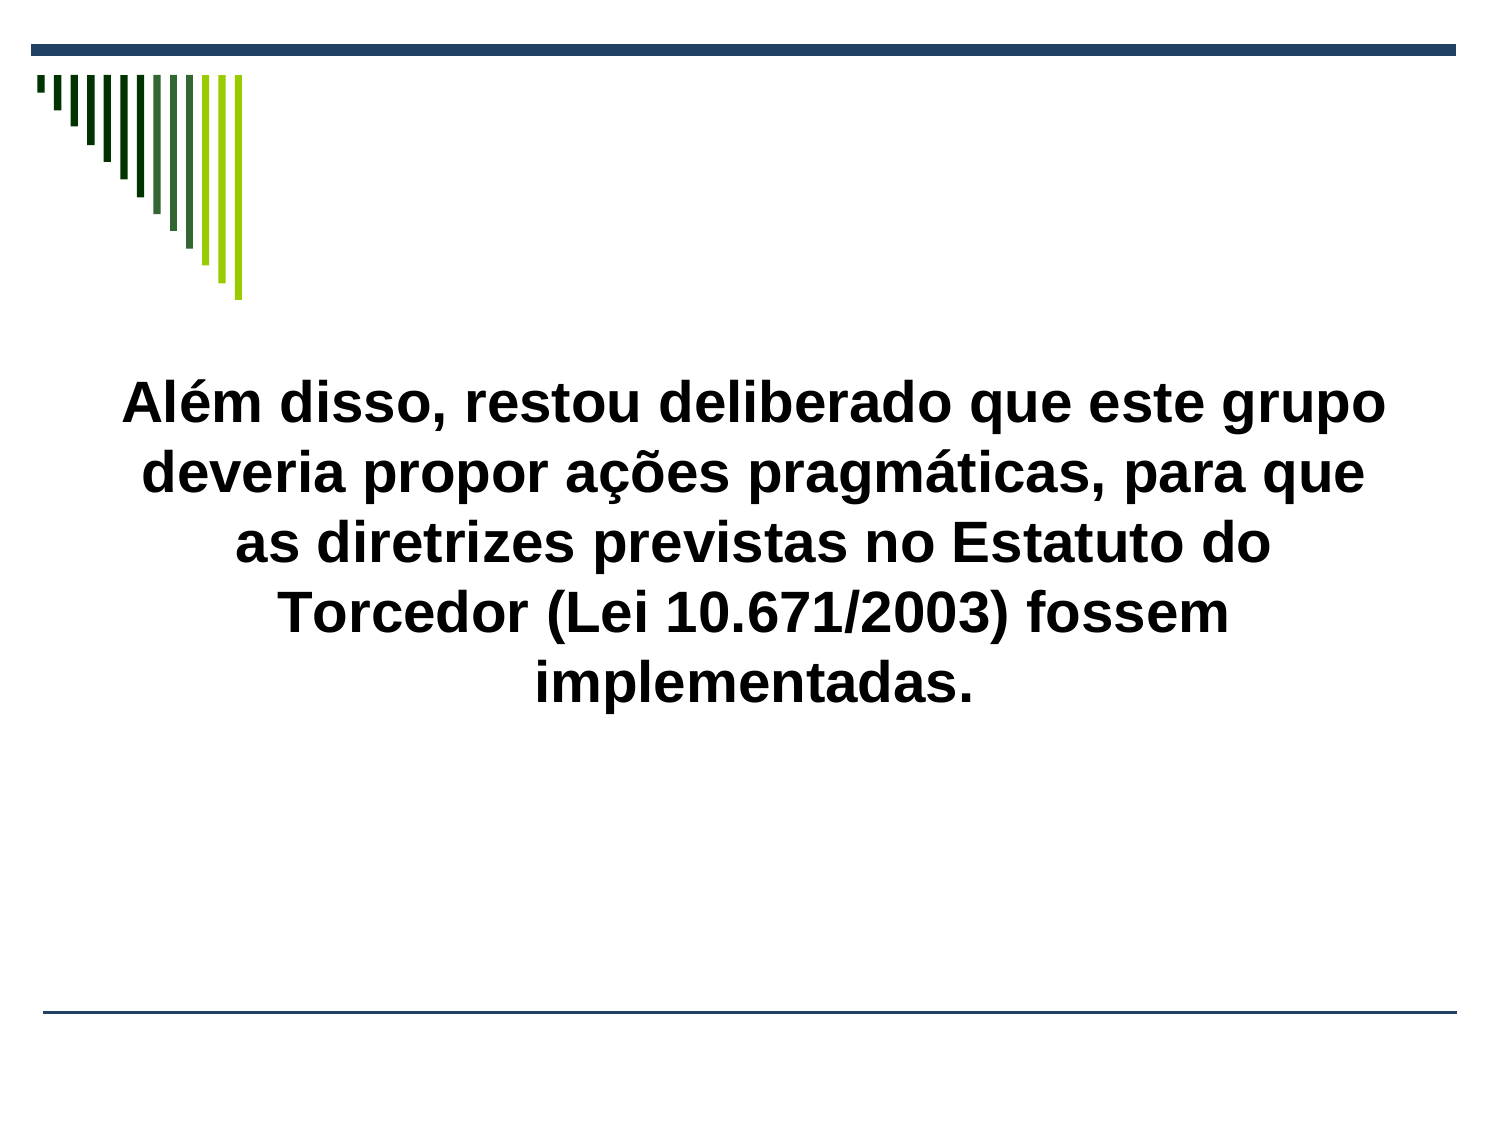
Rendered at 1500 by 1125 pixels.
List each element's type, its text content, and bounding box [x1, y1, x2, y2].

title Além disso, restou deliberado que este grupo deveria propor ações pragmáticas, para que as diretrizes previstas no Estatuto do Torcedor (Lei 10.671/2003) fossem implementadas. [106, 75, 1425, 1004]
